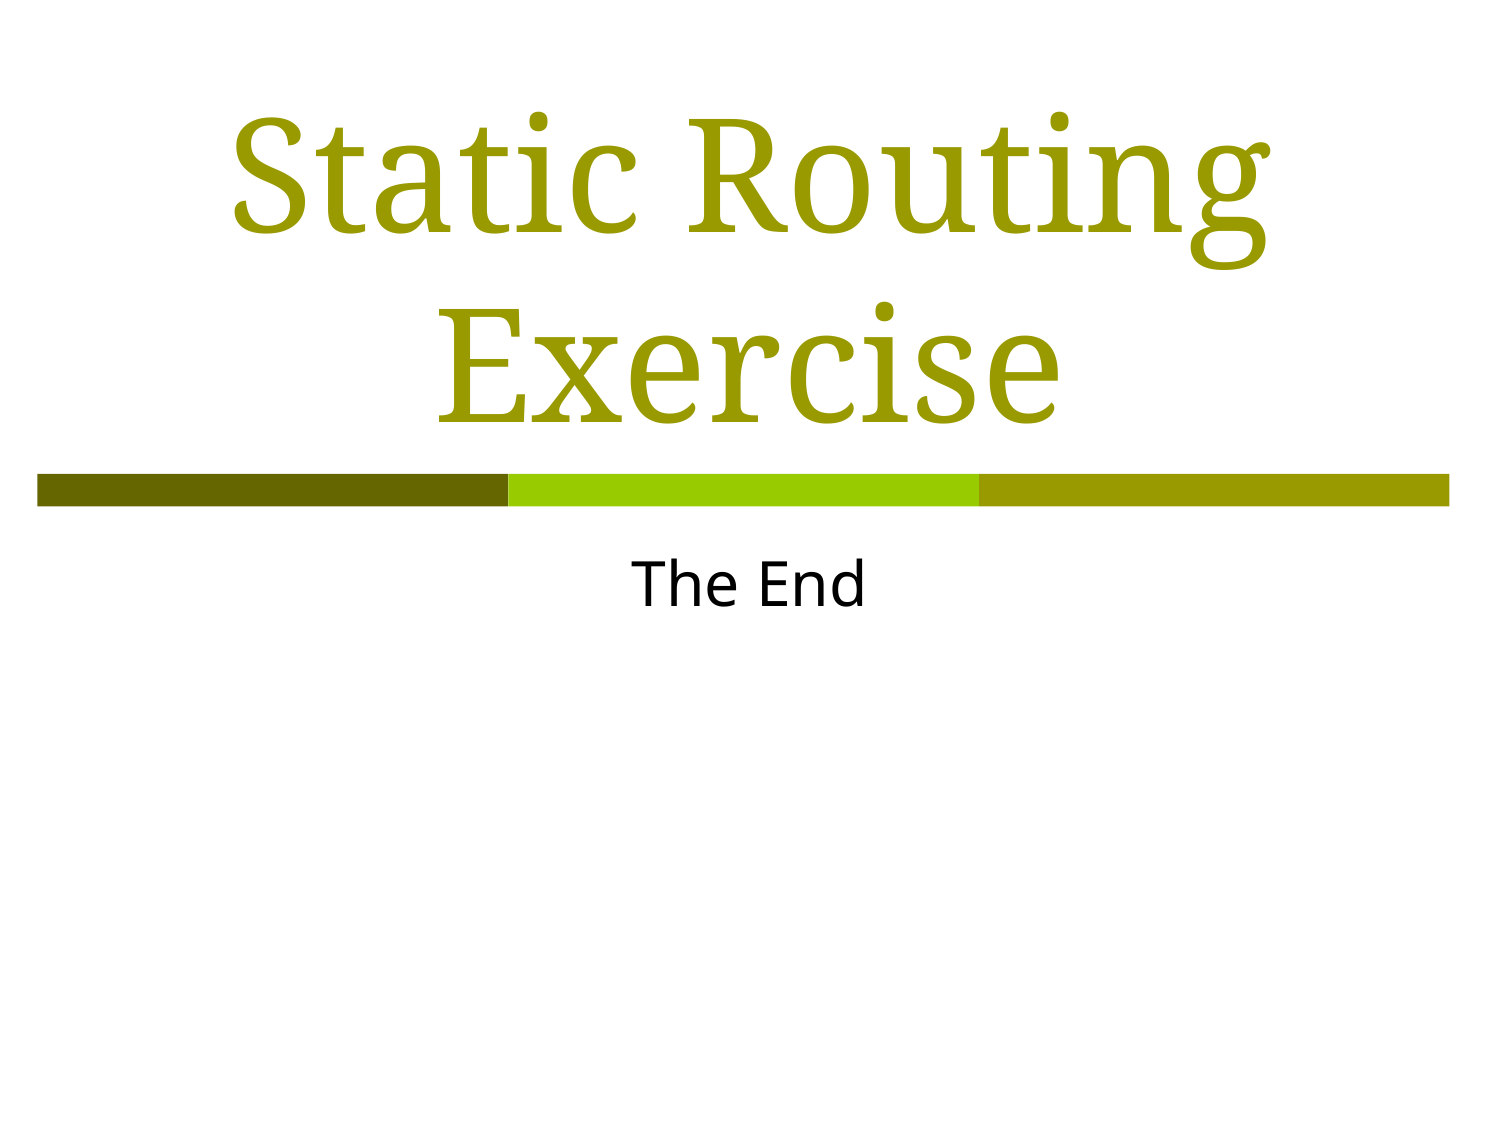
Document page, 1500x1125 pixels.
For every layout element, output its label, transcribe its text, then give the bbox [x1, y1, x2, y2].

text_box The End [225, 536, 1276, 899]
text_box Static Routing Exercise [112, 66, 1388, 462]
